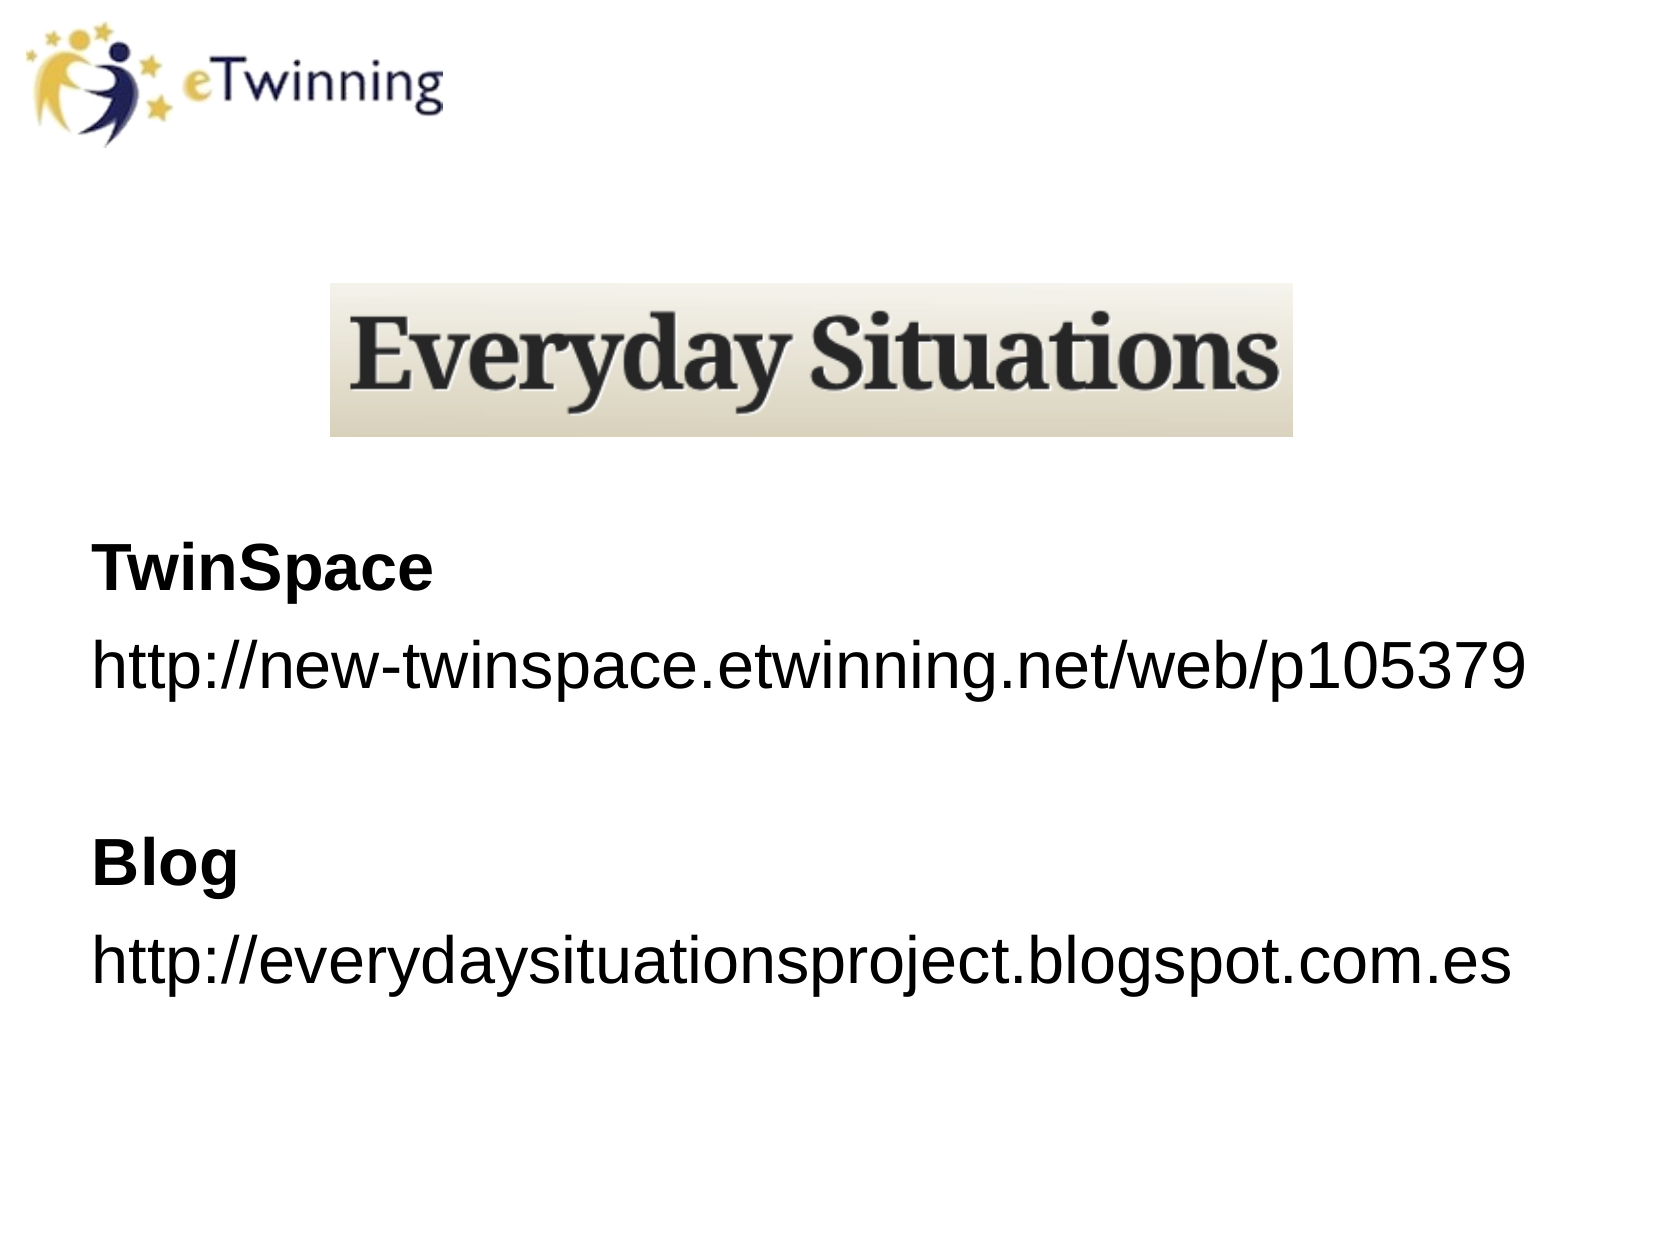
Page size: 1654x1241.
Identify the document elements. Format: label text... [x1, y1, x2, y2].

picture [26, 20, 443, 148]
picture [330, 283, 1293, 438]
subtitle TwinSpace http://new-twinspace.etwinning.net/web/p105379 Blog http://everydaysituationsproject.blogspot.com.es [91, 530, 1545, 1096]
